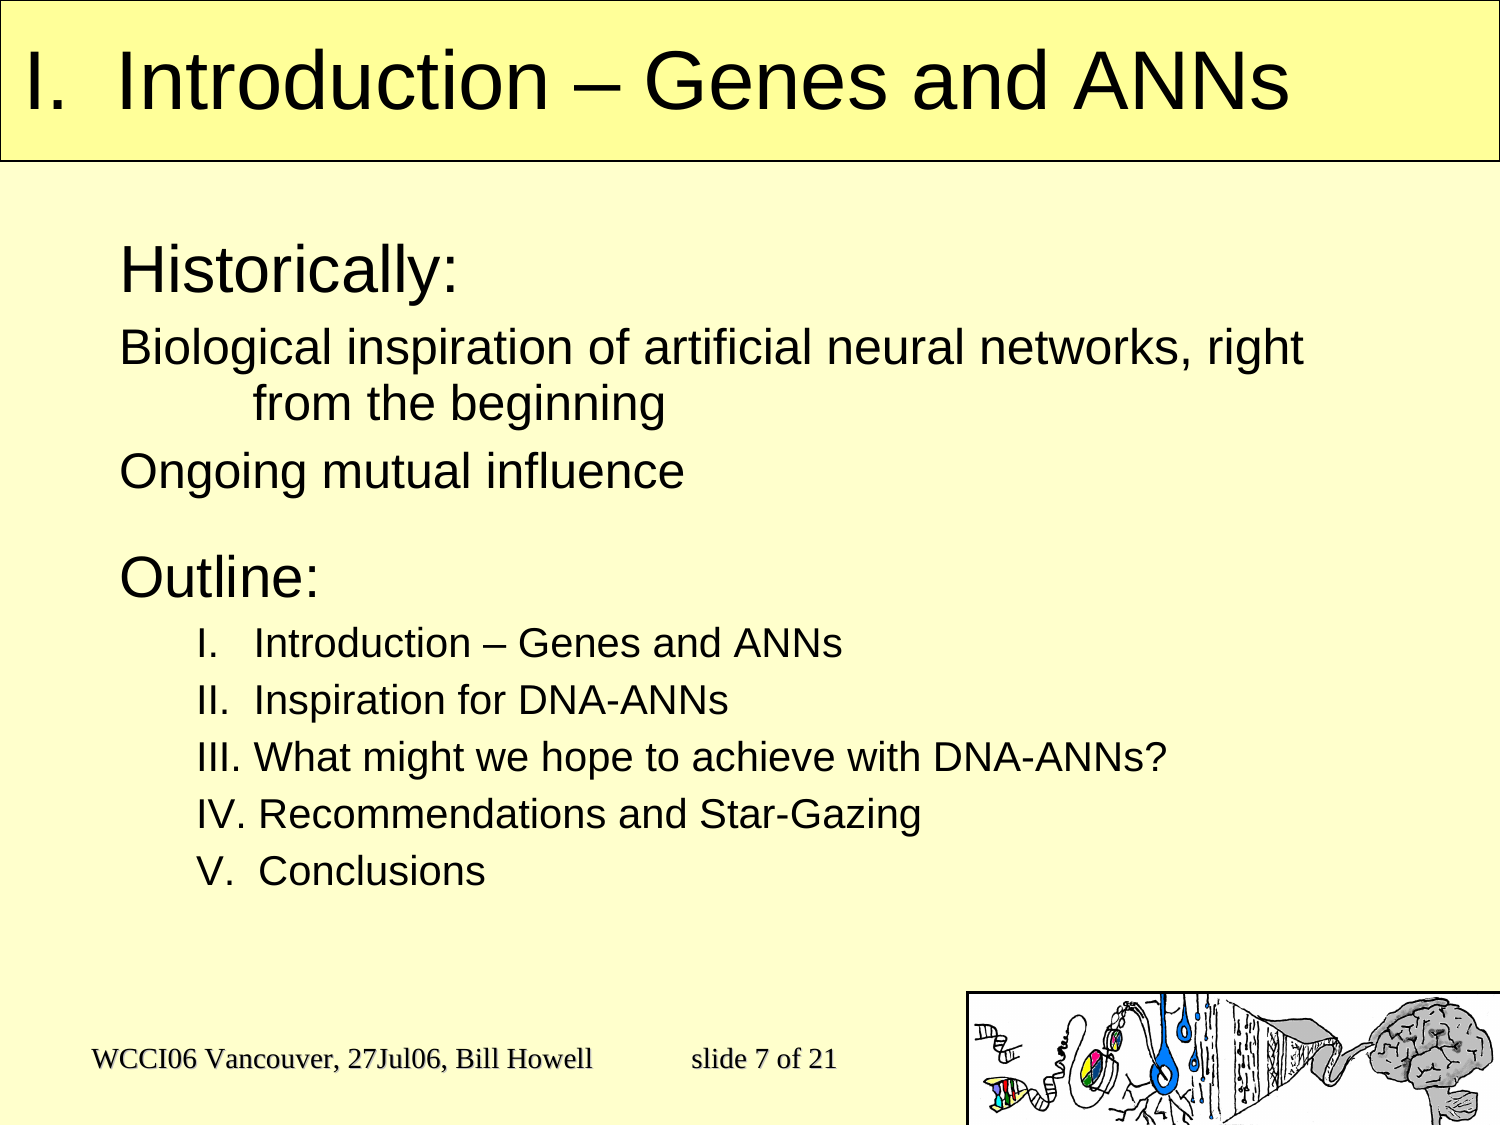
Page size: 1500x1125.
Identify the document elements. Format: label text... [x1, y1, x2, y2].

title I. Introduction – Genes and ANNs [0, 0, 1500, 161]
list Historically: Biological inspiration of artificial neural networks, right from the beginning Ongoing mutual influence Outline: I. Introduction – Genes and ANNs II. Inspiration for DNA-ANNs III. What might we hope to achieve with DNA-ANNs? IV. Recommendations and Star-Gazing V. Conclusions [102, 231, 1384, 965]
picture [969, 994, 1500, 1125]
